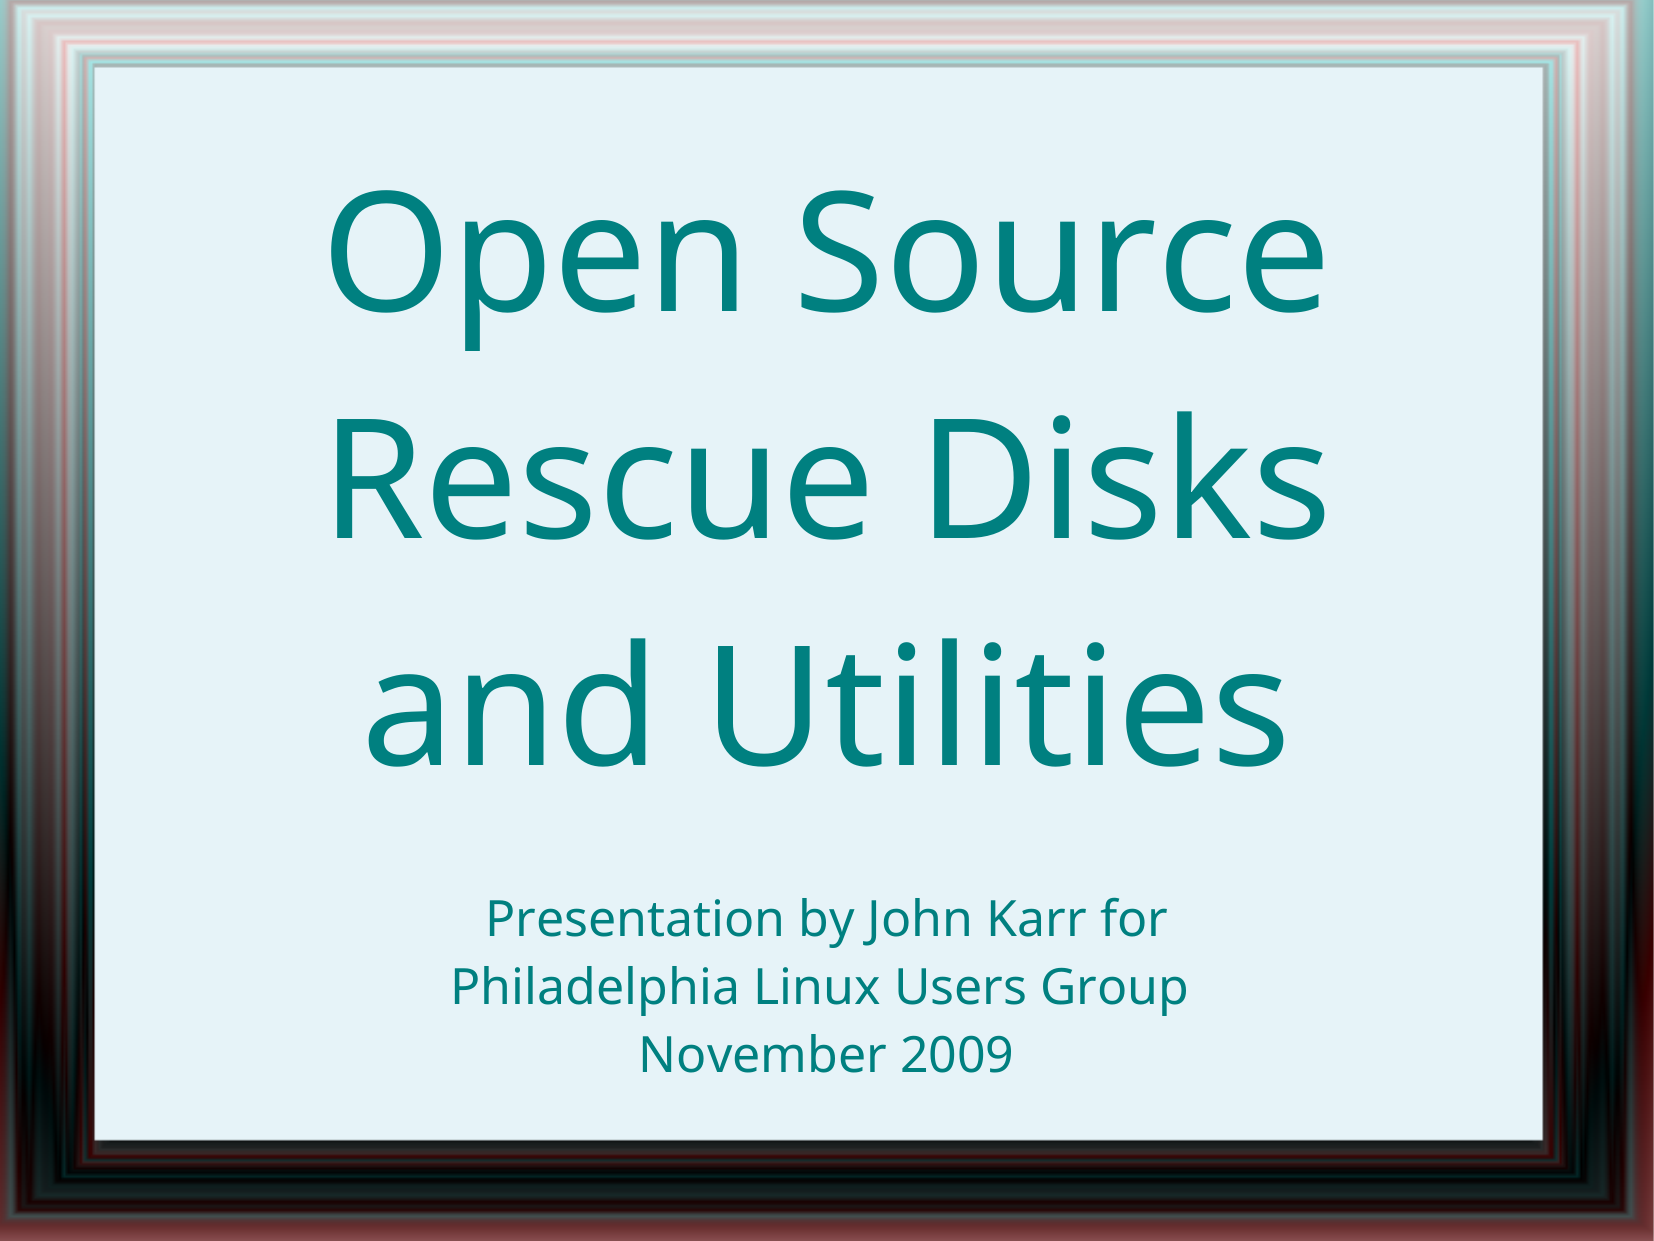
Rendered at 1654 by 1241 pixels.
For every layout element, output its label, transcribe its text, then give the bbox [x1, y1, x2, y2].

subtitle Open Source Rescue Disks and Utilities Presentation by John Karr for Philadelphia Linux Users Group November 2009 [118, 96, 1536, 1126]
picture [0, 0, 1654, 1241]
